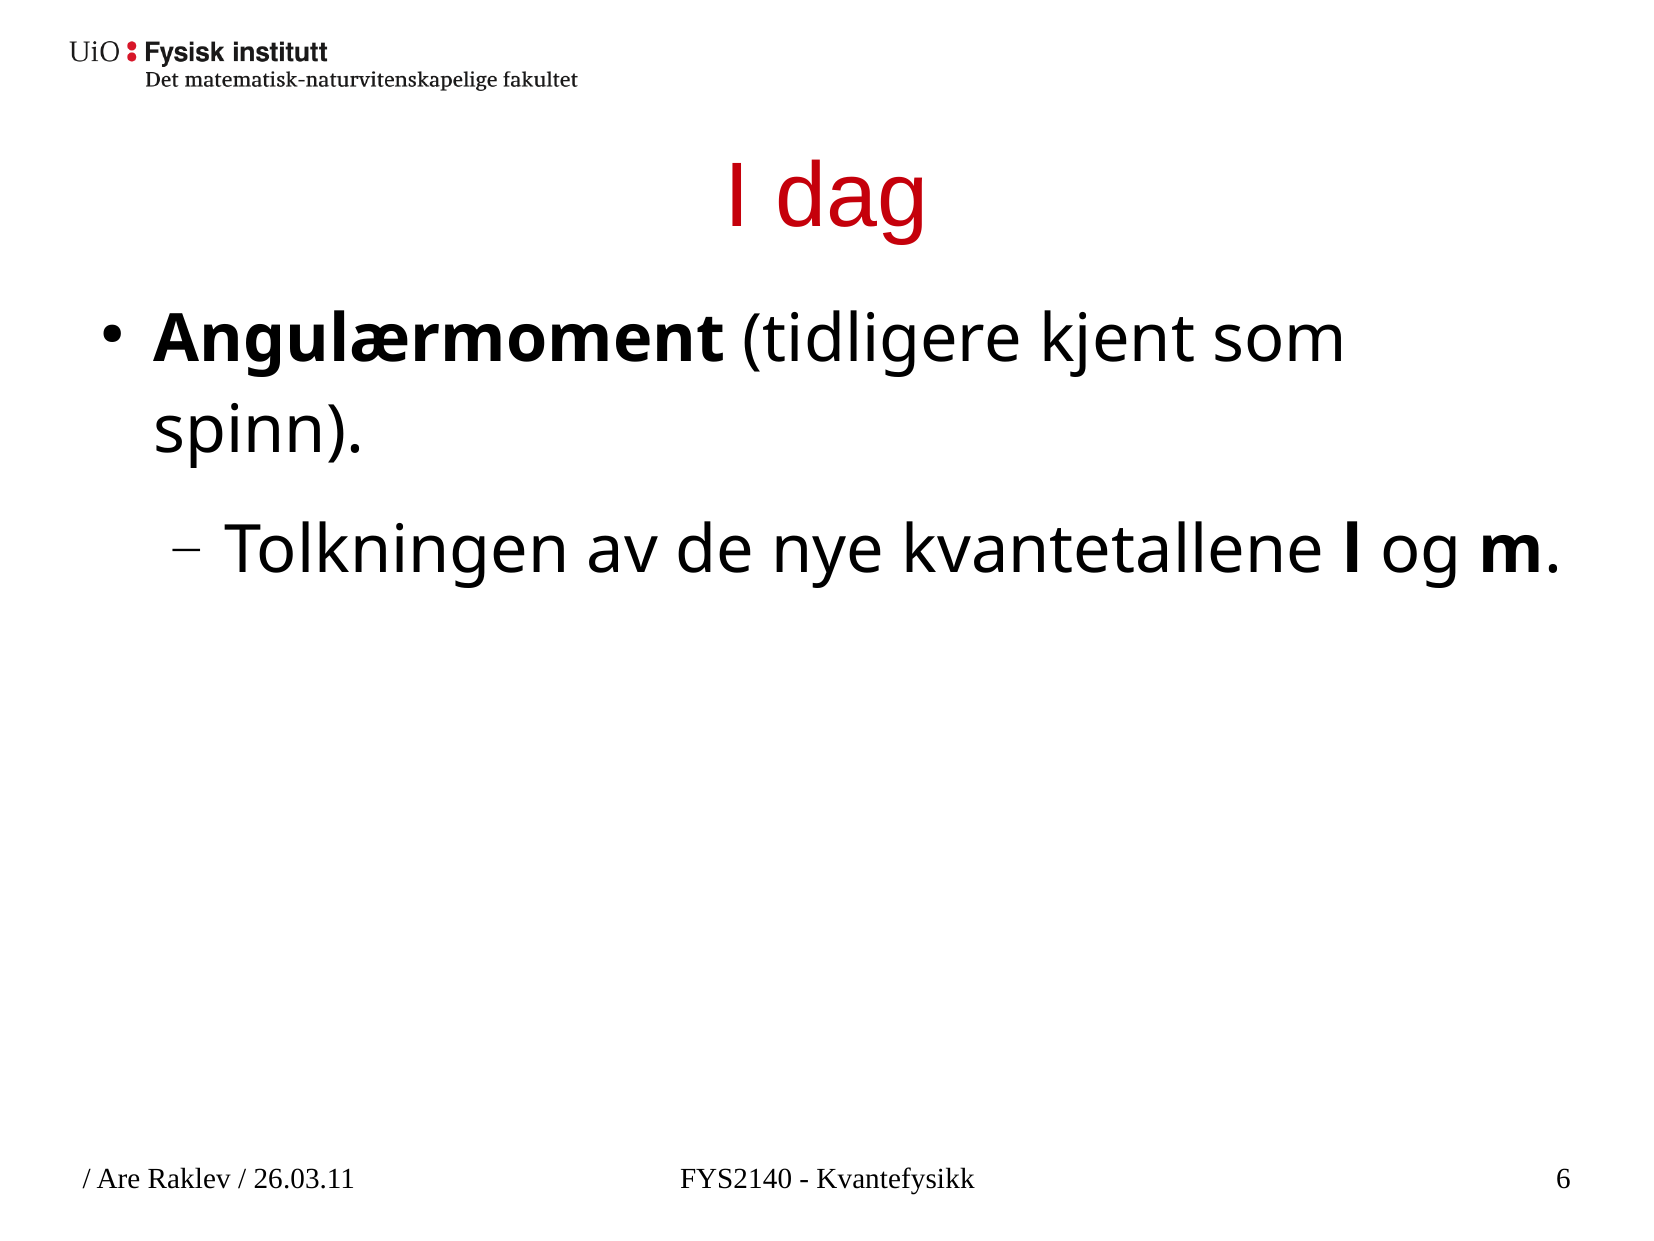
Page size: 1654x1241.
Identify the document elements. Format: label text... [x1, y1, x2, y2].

title I dag [82, 90, 1571, 290]
picture [68, 37, 581, 93]
list Angulærmoment (tidligere kjent som spinn). Tolkningen av de nye kvantetallene l og m. [82, 290, 1571, 1094]
